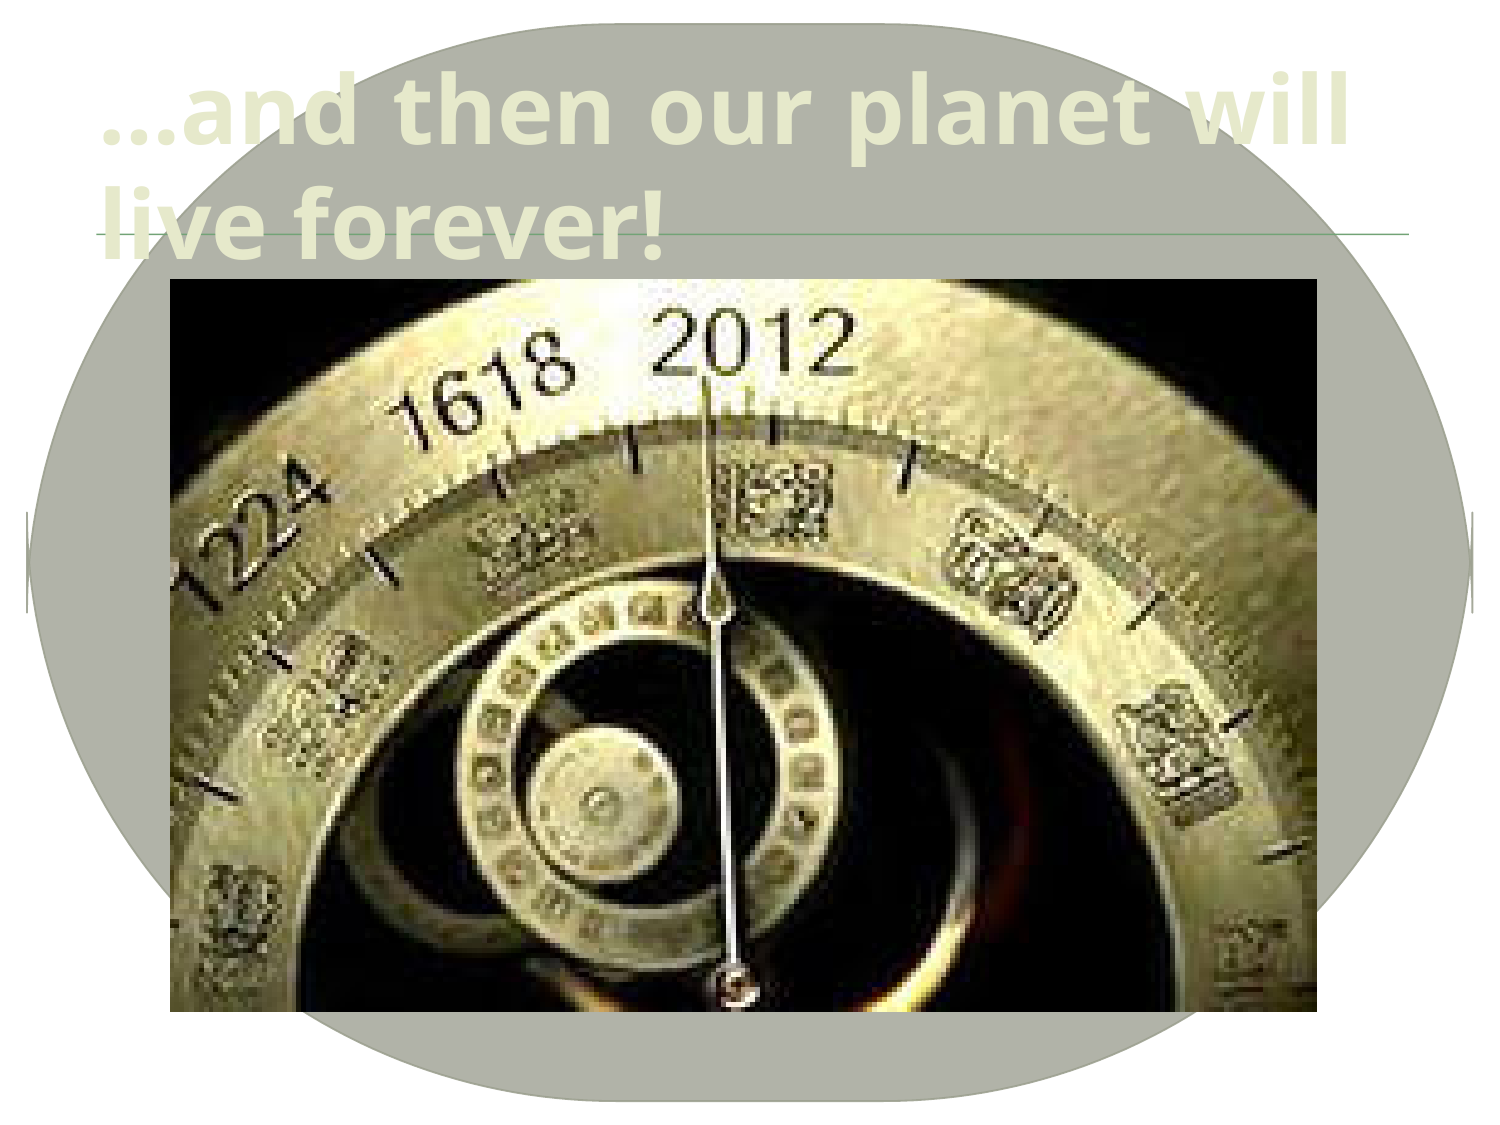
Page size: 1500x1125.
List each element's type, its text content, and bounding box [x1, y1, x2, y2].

title …and then our planet will live forever! [75, 41, 1425, 230]
picture [170, 279, 1317, 1012]
